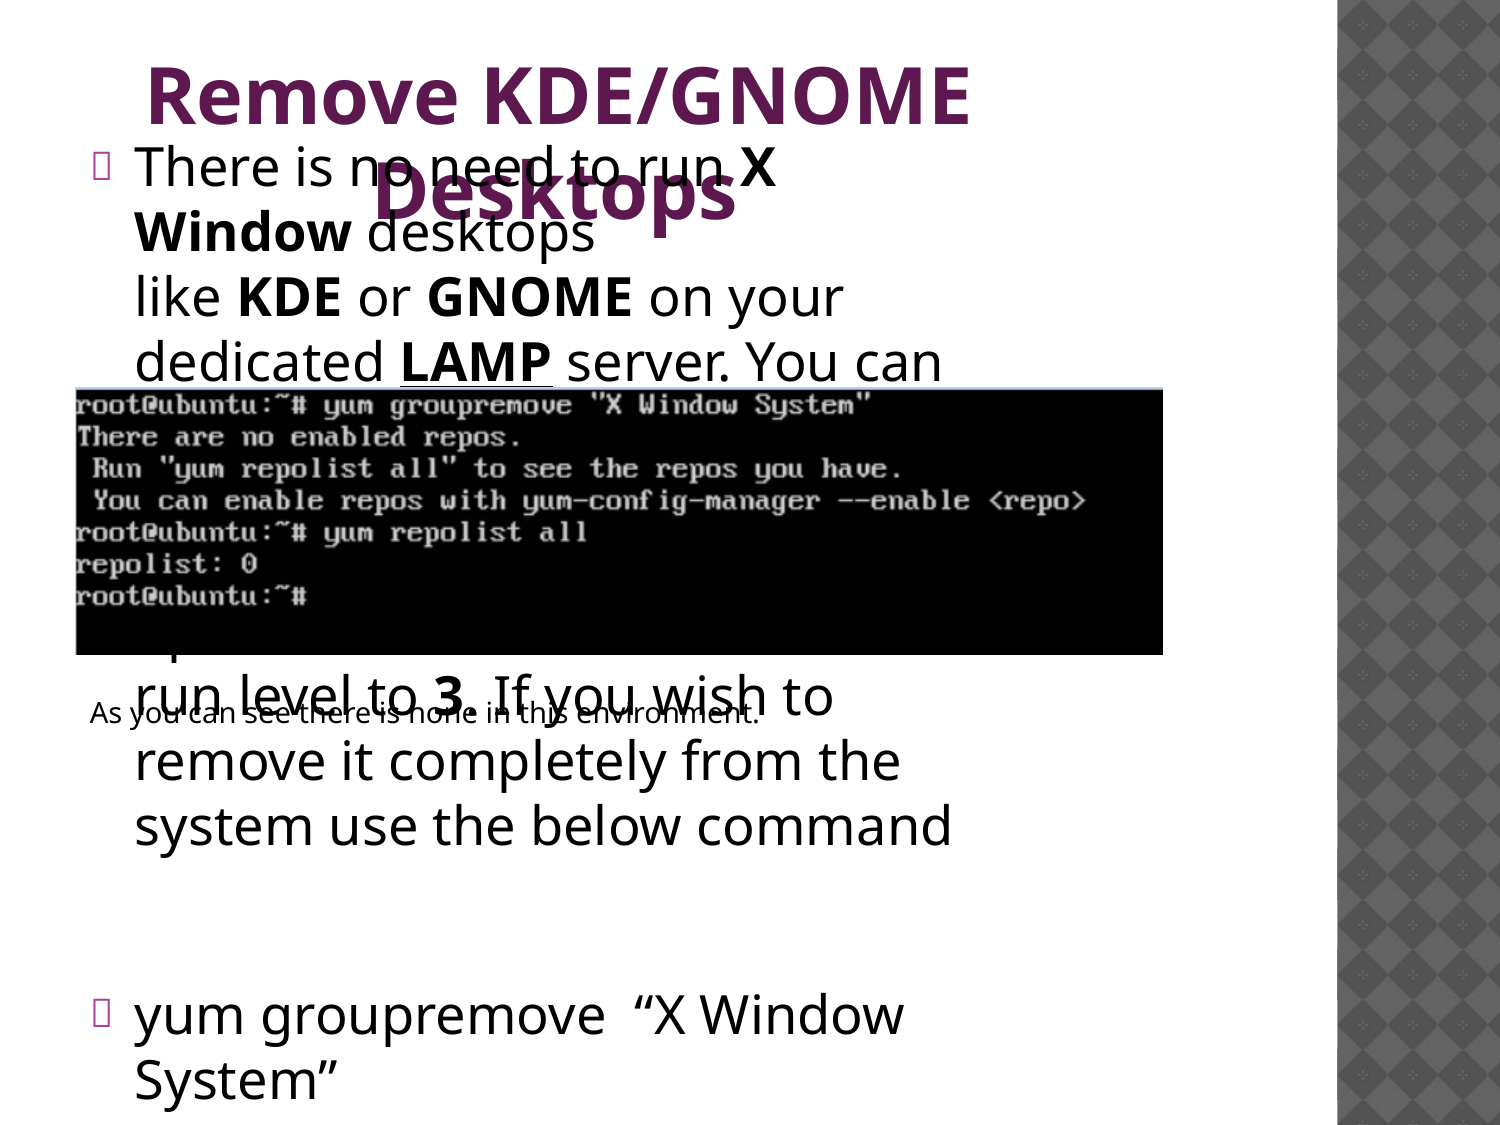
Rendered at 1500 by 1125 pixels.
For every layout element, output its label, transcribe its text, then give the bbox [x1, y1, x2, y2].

picture [75, 387, 1163, 655]
text_box As you can see there is none in this environment. [74, 687, 975, 738]
title Remove KDE/GNOME Desktops [75, 37, 1043, 125]
list There is no need to run X Window desktops like KDE or GNOME on your dedicated LAMP server. You can remove or disable them to increase security of server and performance. To disable simple open the file ‘/etc/inittab‘ and set run level to 3. If you wish to remove it completely from the system use the below command yum groupremove “X Window System” [75, 125, 1043, 375]
picture [1337, 0, 1500, 1125]
